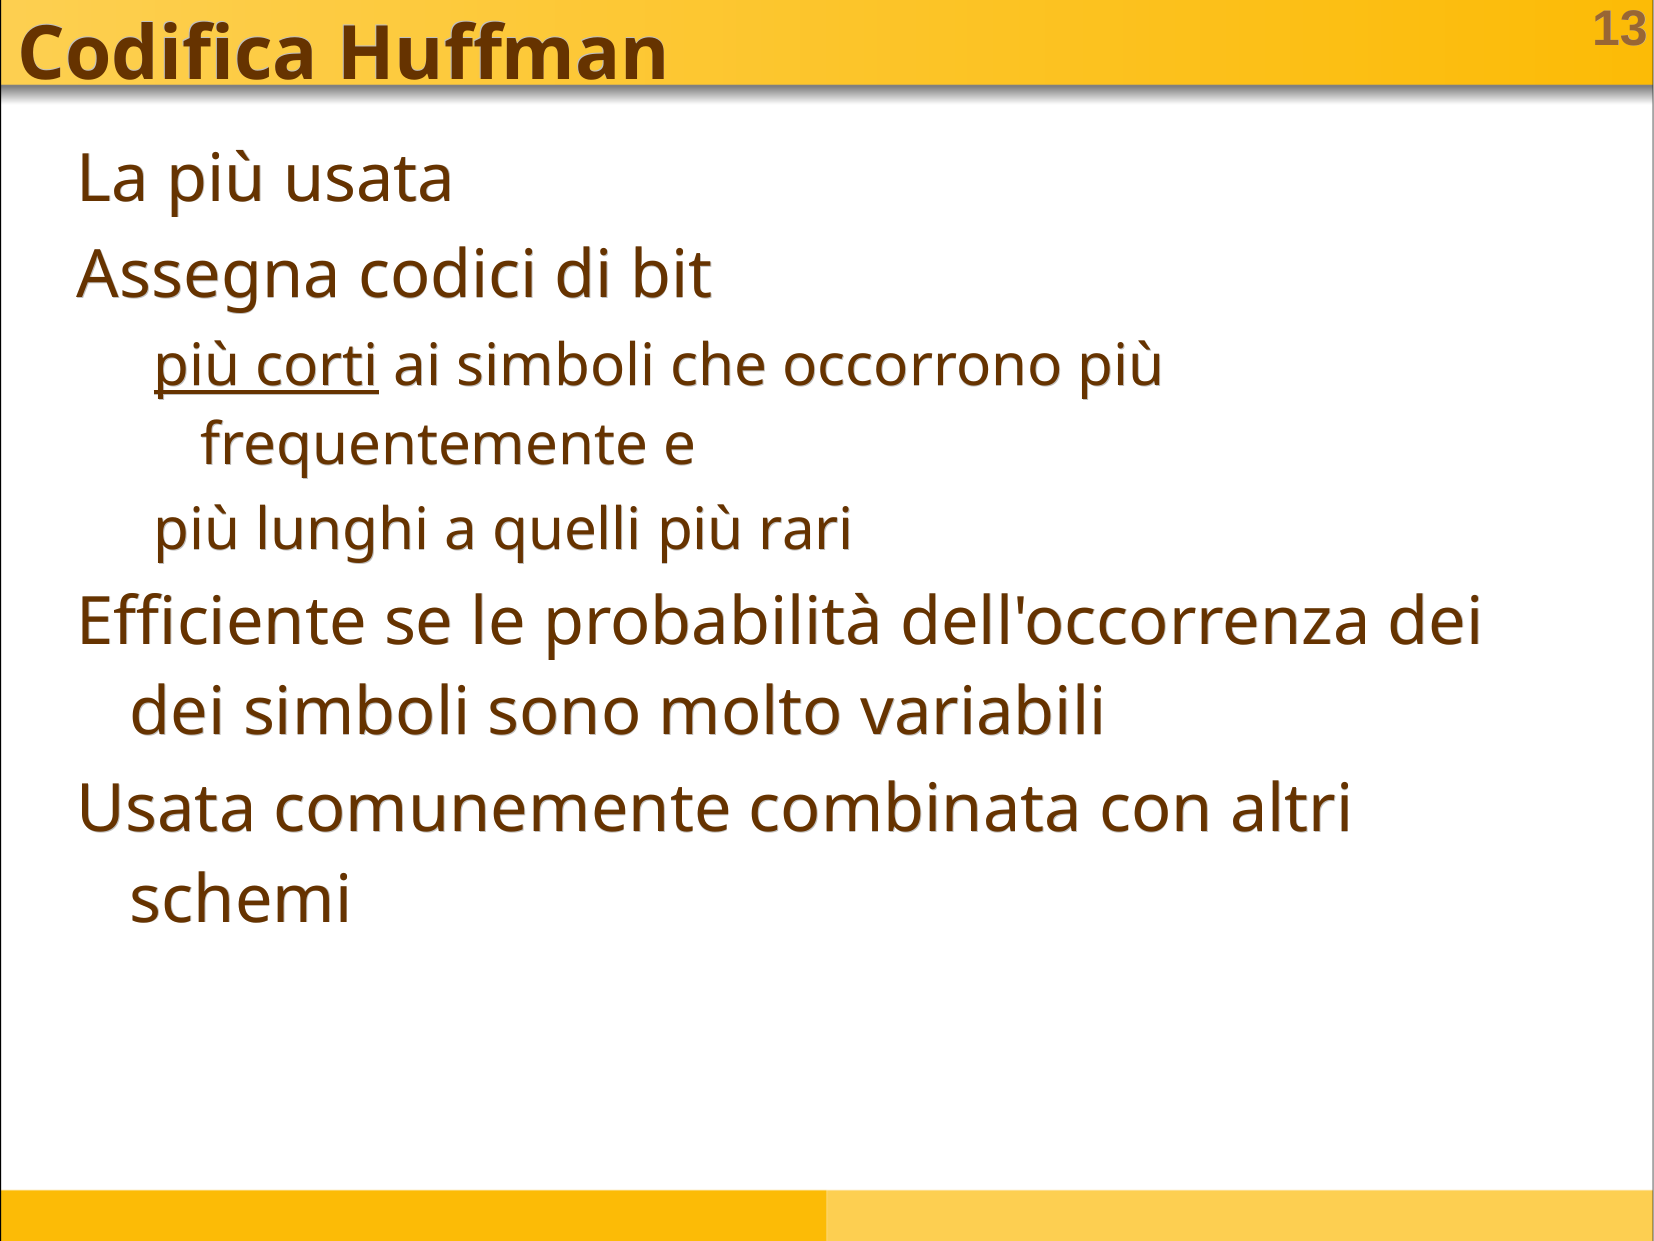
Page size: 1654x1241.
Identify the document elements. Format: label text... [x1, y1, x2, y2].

list La più usata Assegna codici di bit più corti ai simboli che occorrono più frequentemente e più lunghi a quelli più rari Efficiente se le probabilità dell'occorrenza dei dei simboli sono molto variabili Usata comunemente combinata con altri schemi [59, 129, 1595, 766]
title Codifica Huffman [0, 0, 1477, 87]
picture [0, 0, 1654, 1241]
